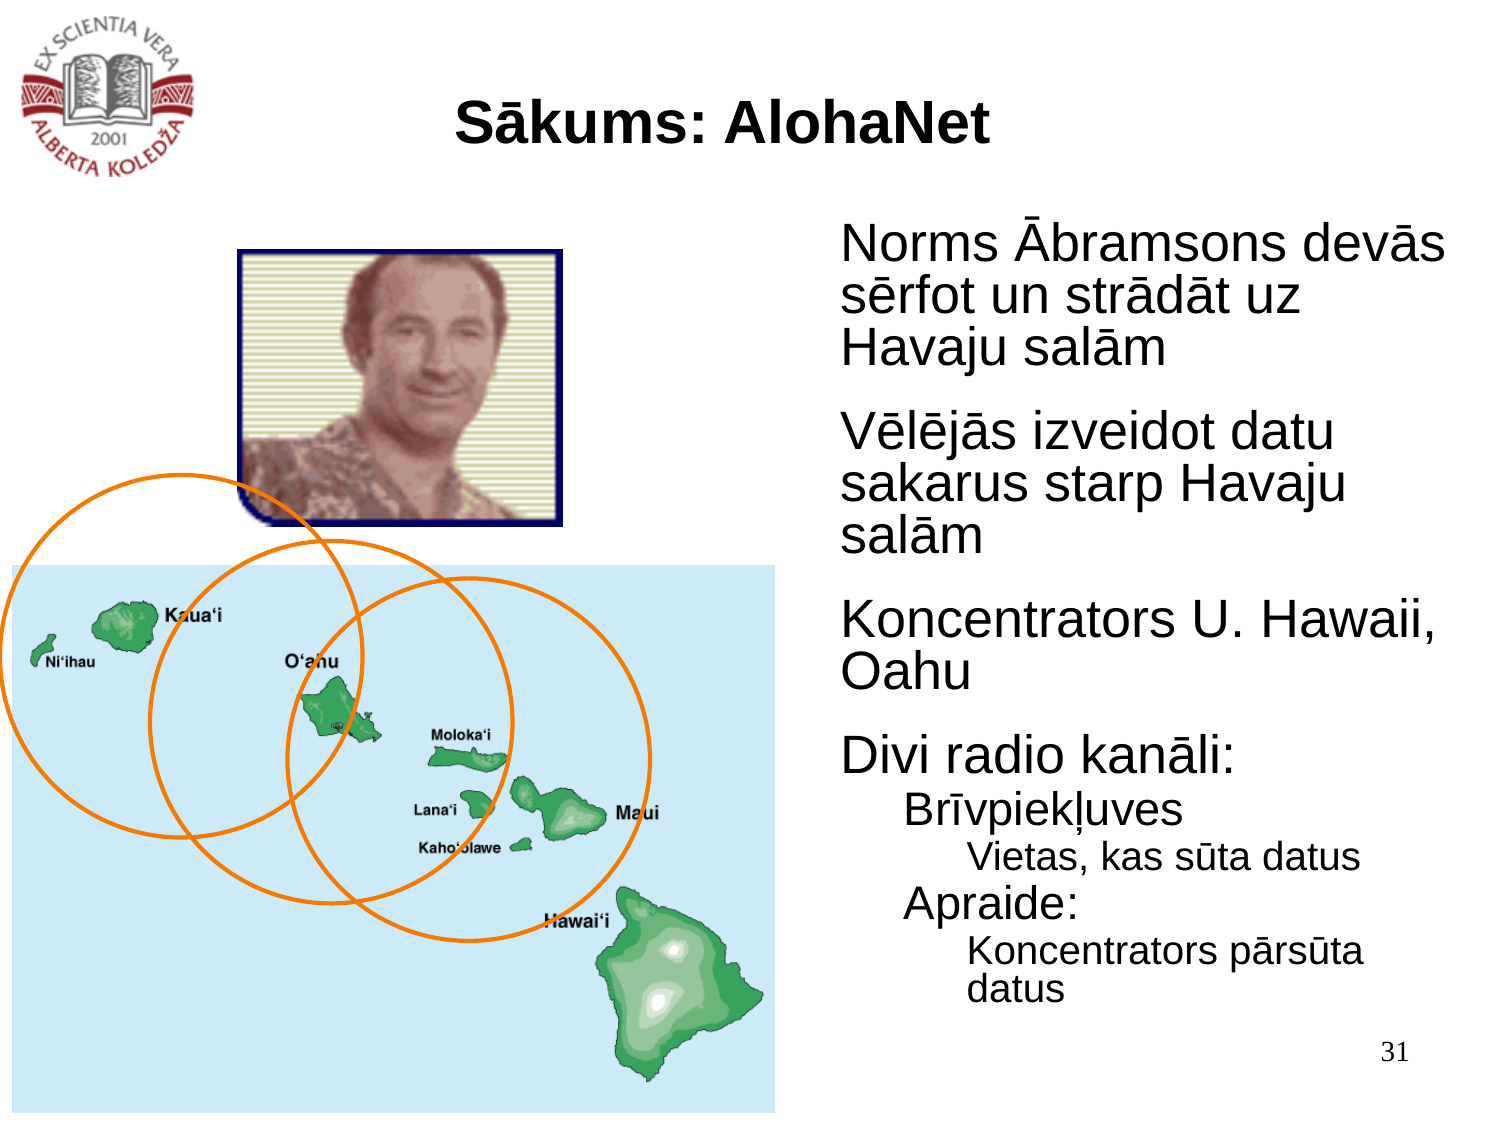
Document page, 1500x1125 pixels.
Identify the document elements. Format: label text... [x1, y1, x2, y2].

picture [12, 565, 775, 1113]
picture [341, 565, 437, 611]
picture [197, 805, 349, 901]
picture [12, 565, 21, 583]
picture [295, 583, 510, 899]
picture [21, 16, 194, 177]
text_box <skaitlis> [1074, 1025, 1426, 1101]
picture [153, 565, 355, 834]
picture [363, 581, 647, 938]
picture [290, 622, 360, 794]
picture [237, 249, 563, 527]
picture [12, 565, 235, 835]
title Sākums: AlohaNet [50, 62, 1374, 175]
list Norms Ābramsons devās sērfot un strādāt uz Havaju salām Vēlējās izveidot datu sakarus starp Havaju salām Koncentrators U. Hawaii, Oahu Divi radio kanāli: Brīvpiekļuves Vietas, kas sūta datus Apraide: Koncentrators pārsūta datus [762, 212, 1488, 1025]
picture [237, 487, 304, 527]
